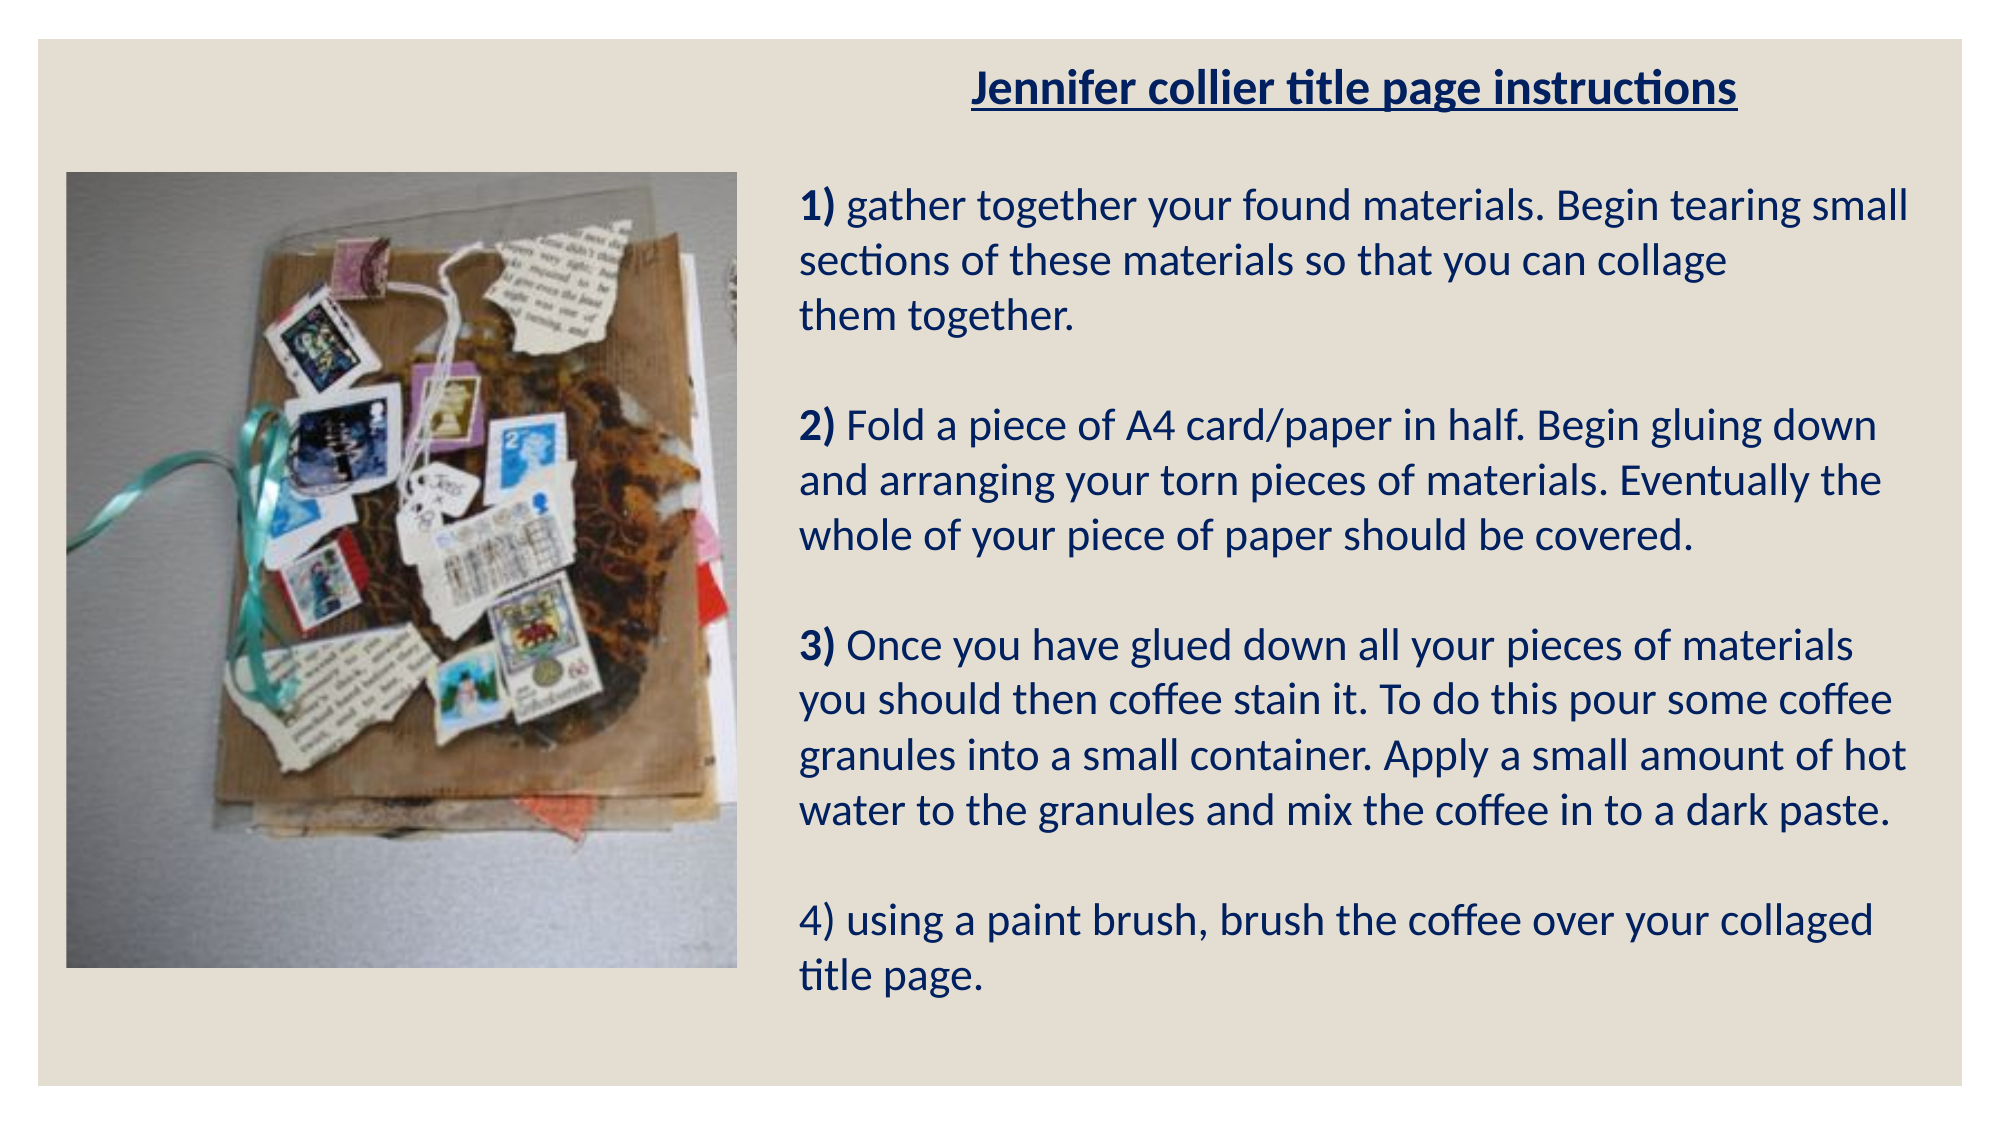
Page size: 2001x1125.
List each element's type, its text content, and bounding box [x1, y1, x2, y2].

text_box Jennifer collier title page instructions 1) gather together your found materials. Begin tearing small sections of these materials so that you can collage them together. 2) Fold a piece of A4 card/paper in half. Begin gluing down and arranging your torn pieces of materials. Eventually the whole of your piece of paper should be covered. 3) Once you have glued down all your pieces of materials you should then coffee stain it. To do this pour some coffee granules into a small container. Apply a small amount of hot water to the granules and mix the coffee in to a dark paste. 4) using a paint brush, brush the coffee over your collaged title page. [783, 46, 1943, 1062]
picture [66, 172, 737, 968]
